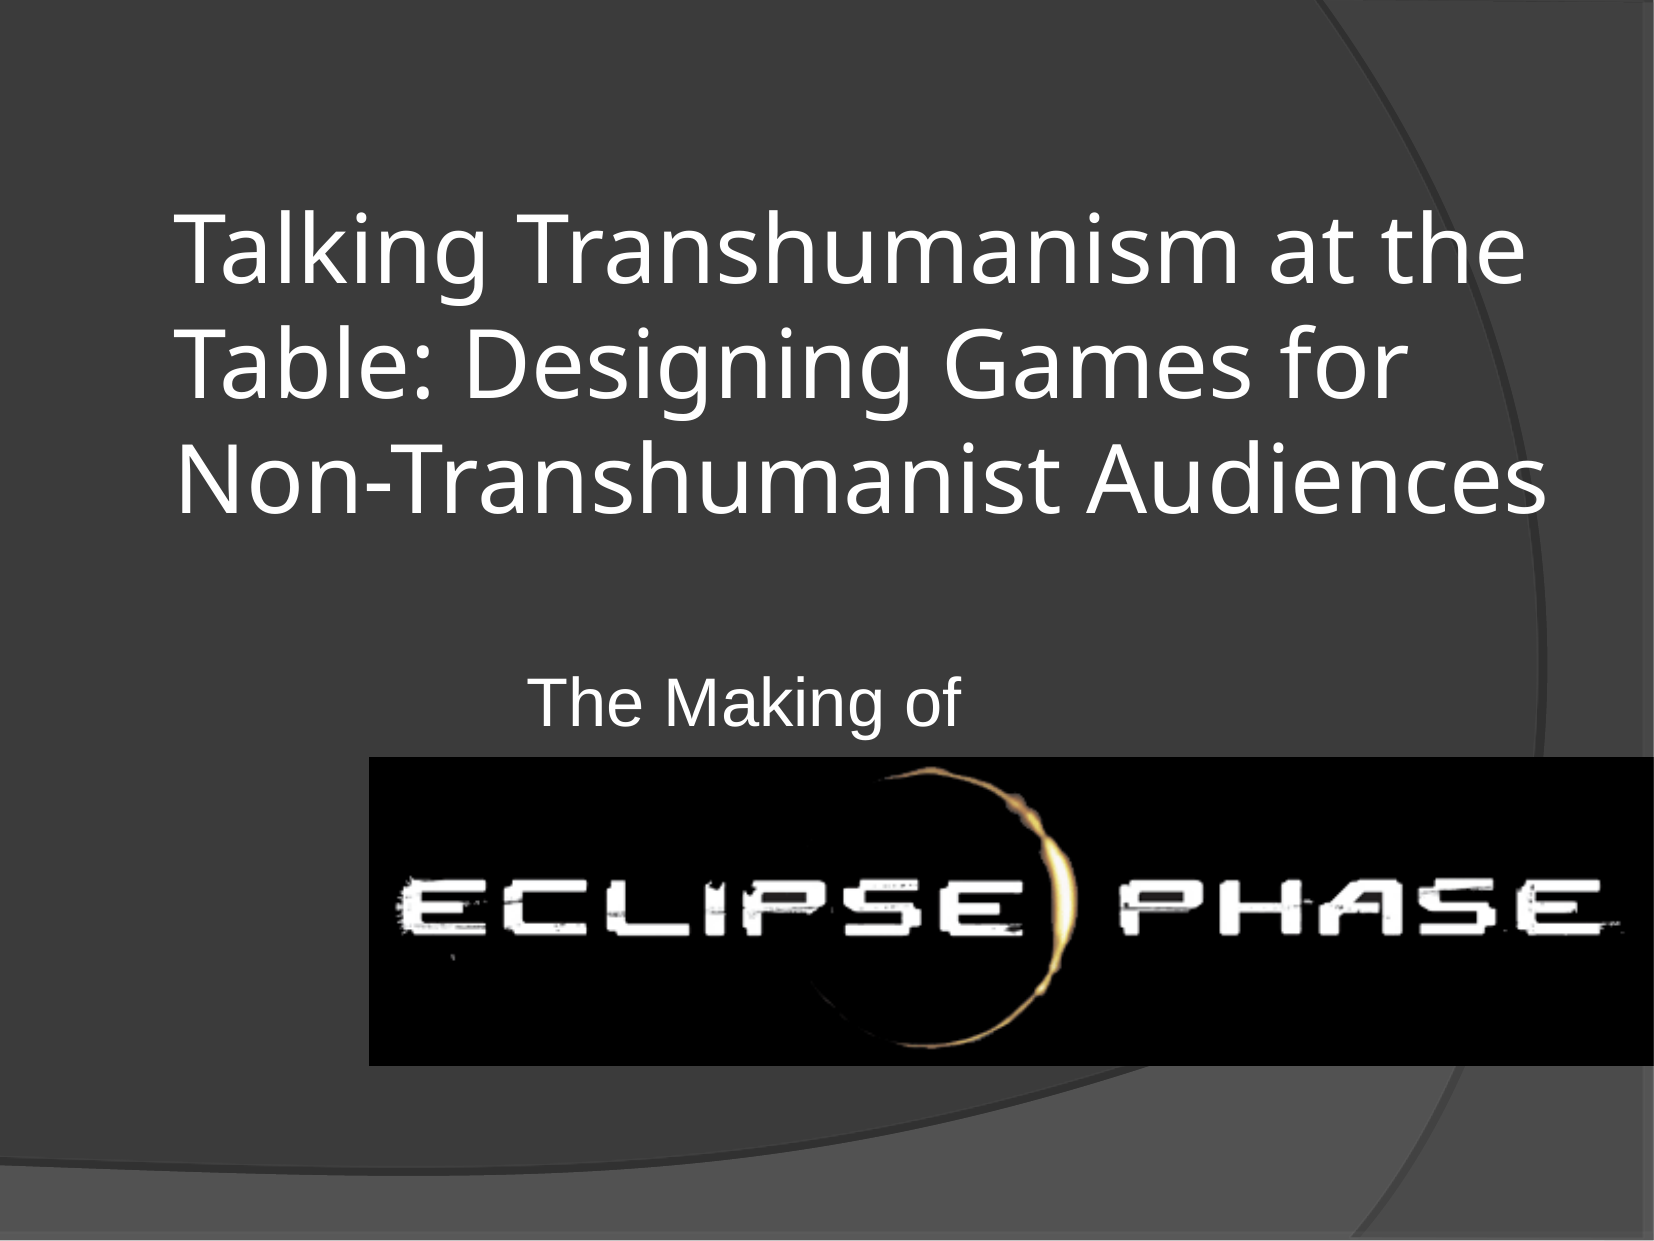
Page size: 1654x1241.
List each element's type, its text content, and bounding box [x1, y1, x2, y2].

picture [369, 757, 1654, 1066]
title Talking Transhumanism at the Table: Designing Games for Non-Transhumanist Audiences [165, 179, 1654, 488]
subtitle The Making of [0, 297, 1489, 1102]
